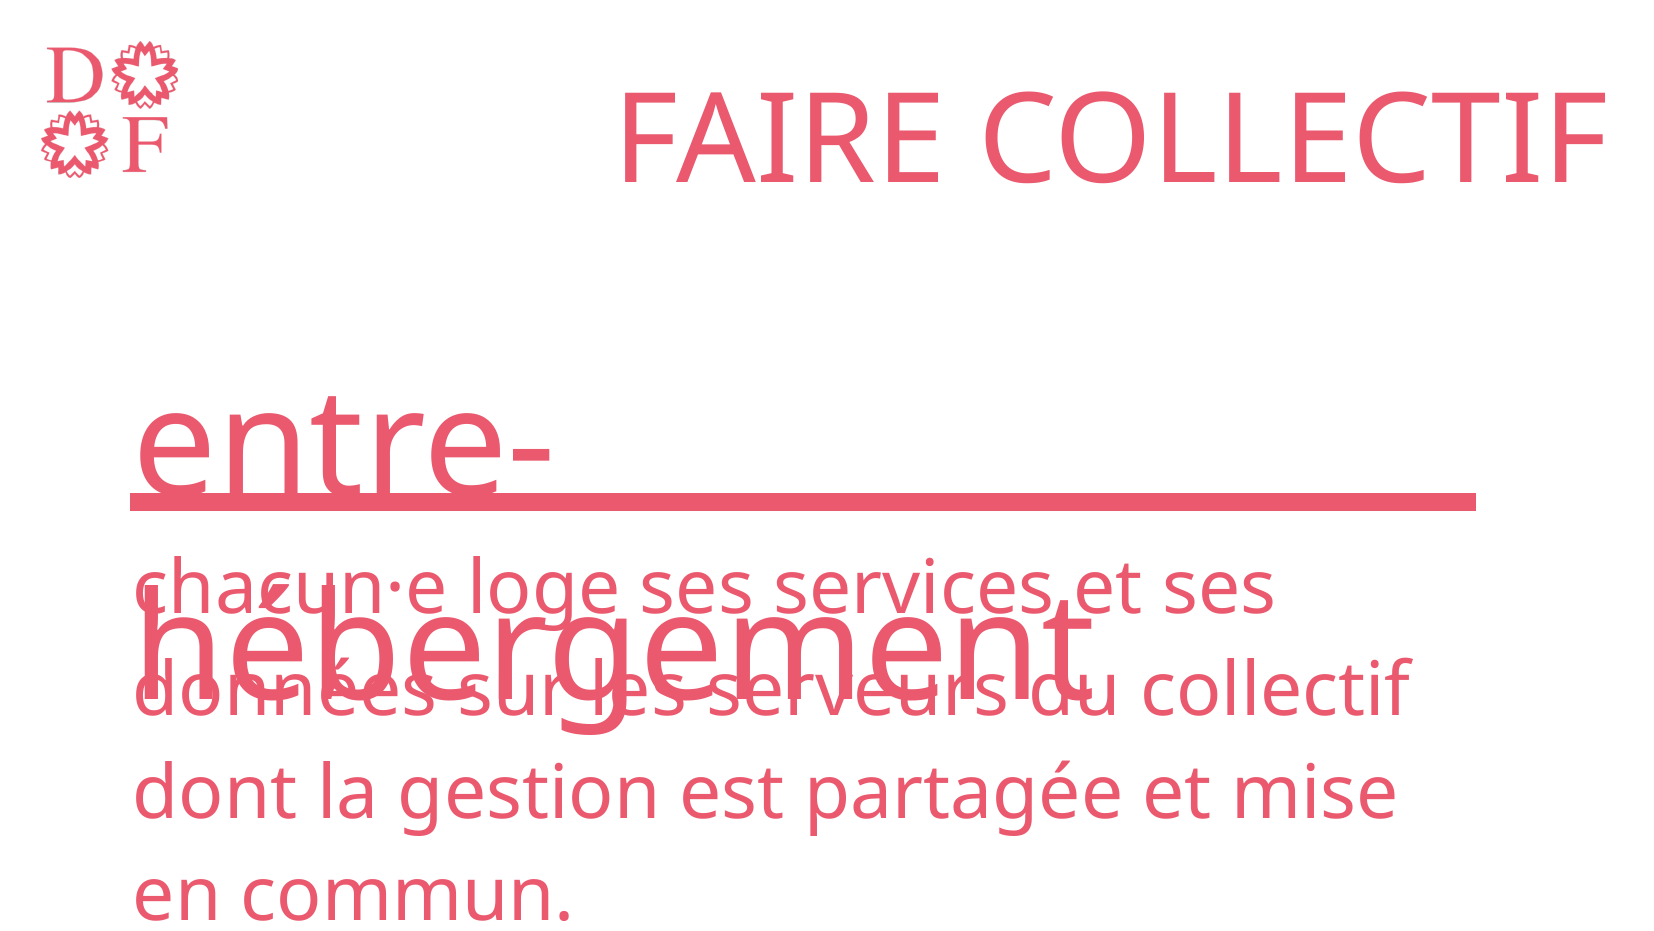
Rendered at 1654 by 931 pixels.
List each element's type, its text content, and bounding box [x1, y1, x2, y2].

text_box chacun·e loge ses services et ses données sur les serveurs du collectif dont la gestion est partagée et mise en commun. [118, 526, 1447, 858]
picture [41, 41, 178, 178]
text_box entre-hébergement [118, 328, 1524, 502]
text_box FAIRE COLLECTIF [147, 41, 1625, 189]
